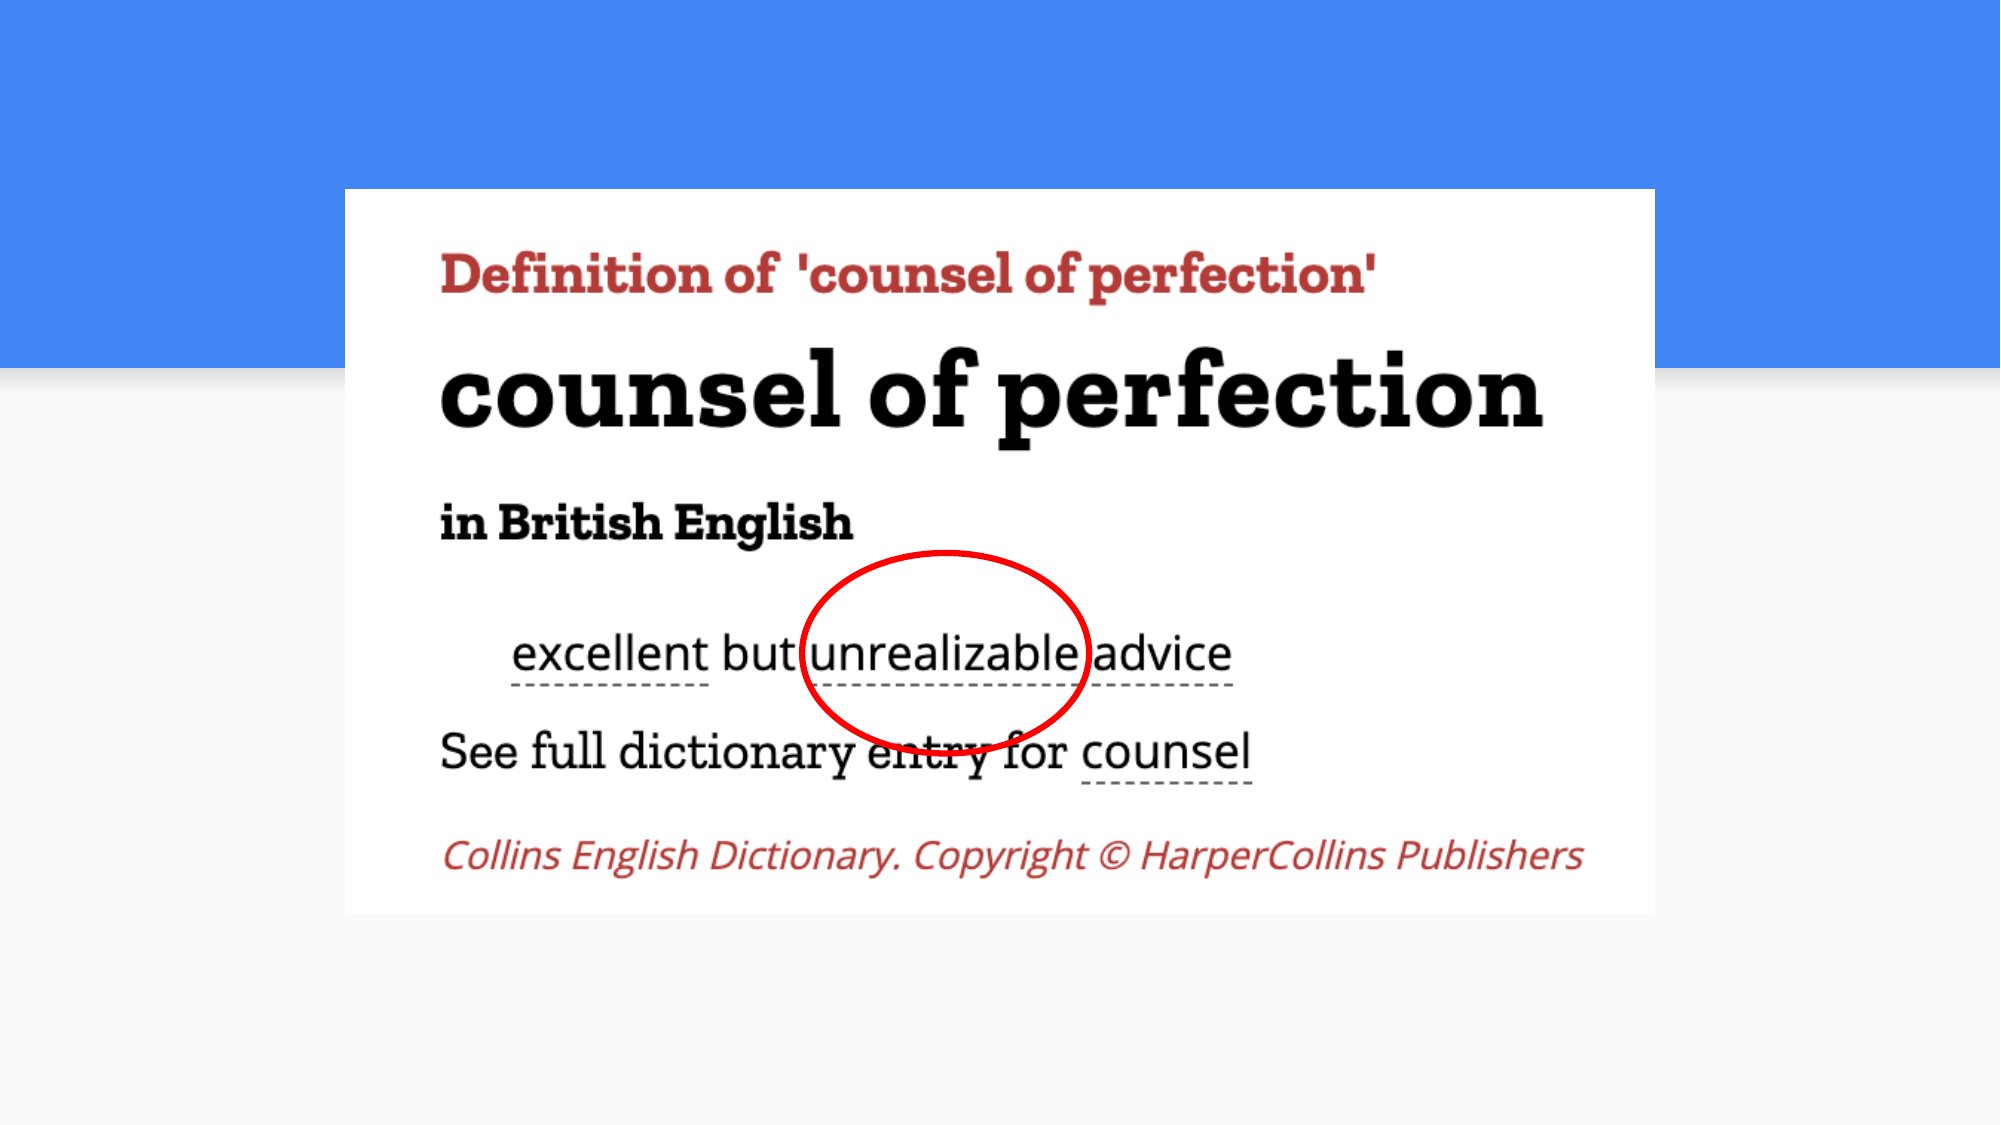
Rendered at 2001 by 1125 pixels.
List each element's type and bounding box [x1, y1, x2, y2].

picture [345, 189, 1655, 914]
